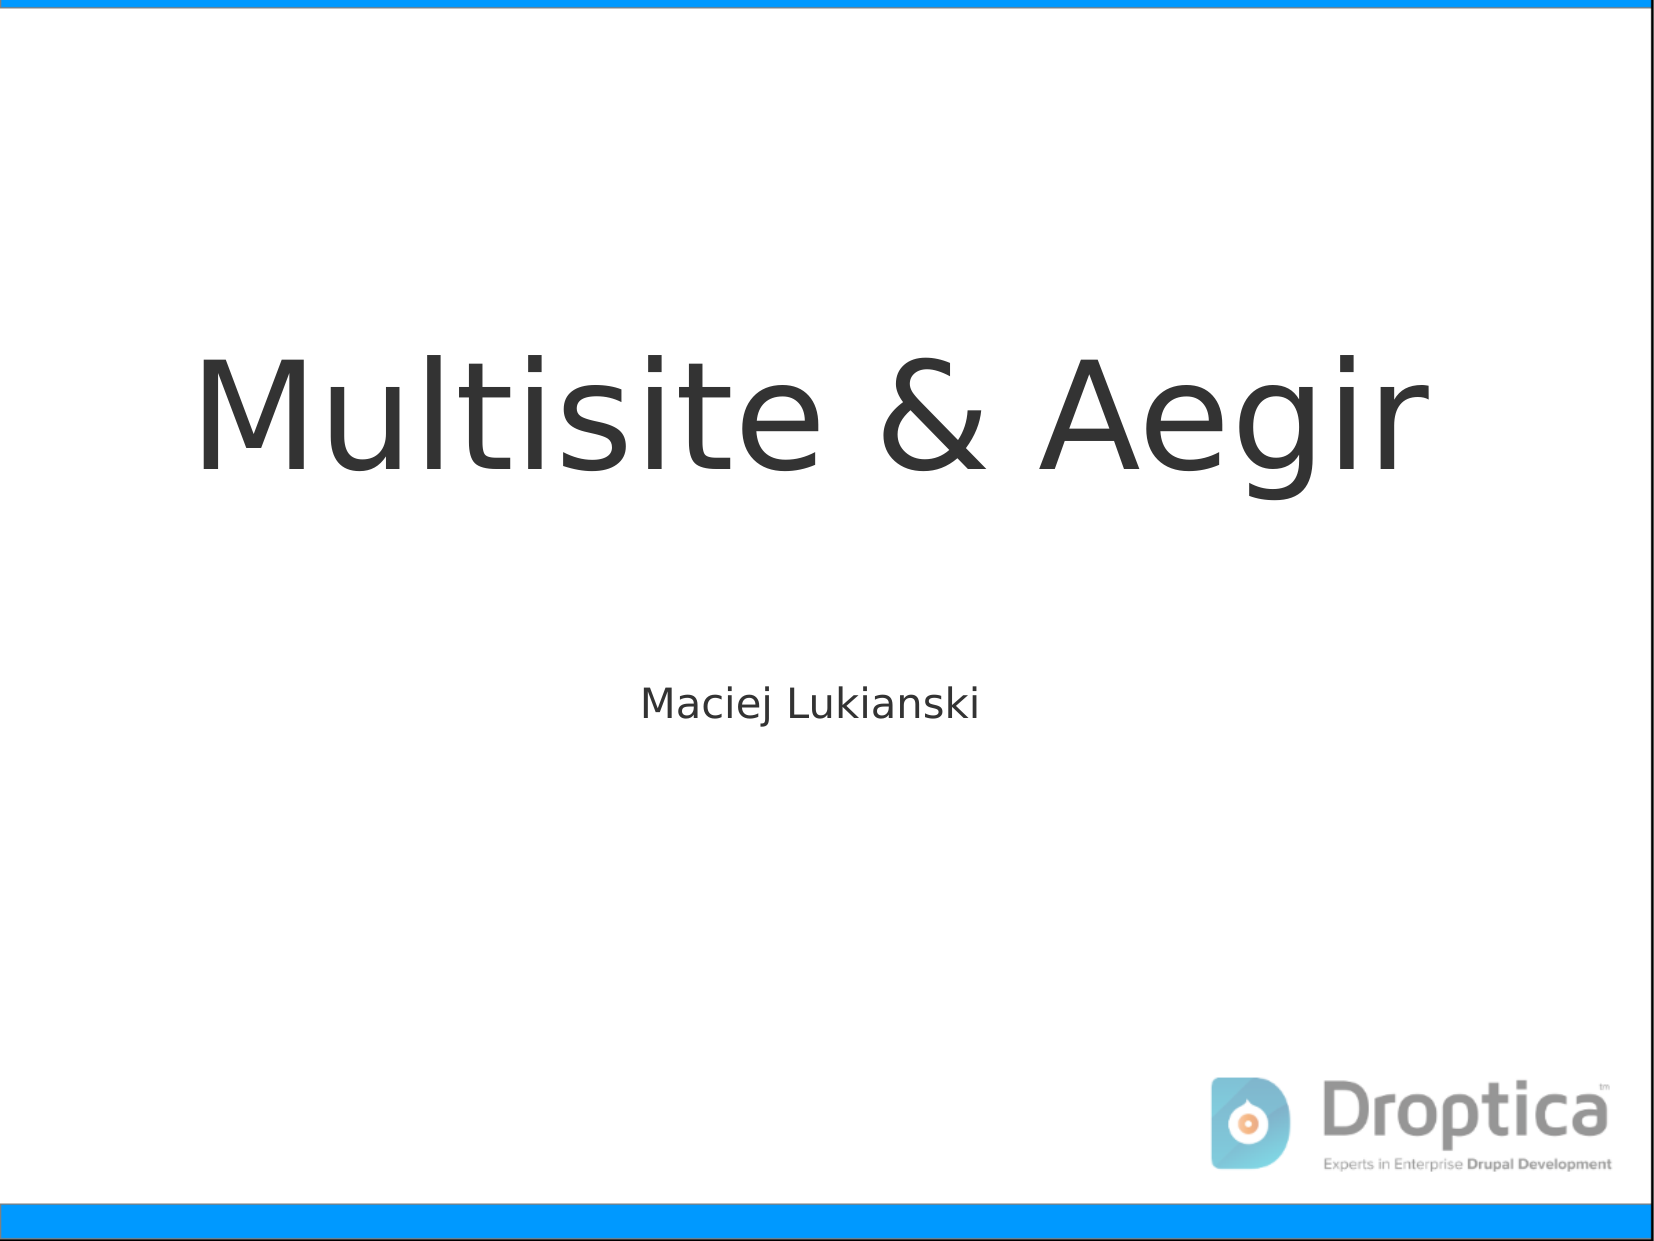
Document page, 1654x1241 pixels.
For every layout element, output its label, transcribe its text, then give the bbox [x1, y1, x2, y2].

picture [0, 0, 1654, 1241]
subtitle Multisite & Aegir Maciej Lukianski [82, 225, 1538, 945]
